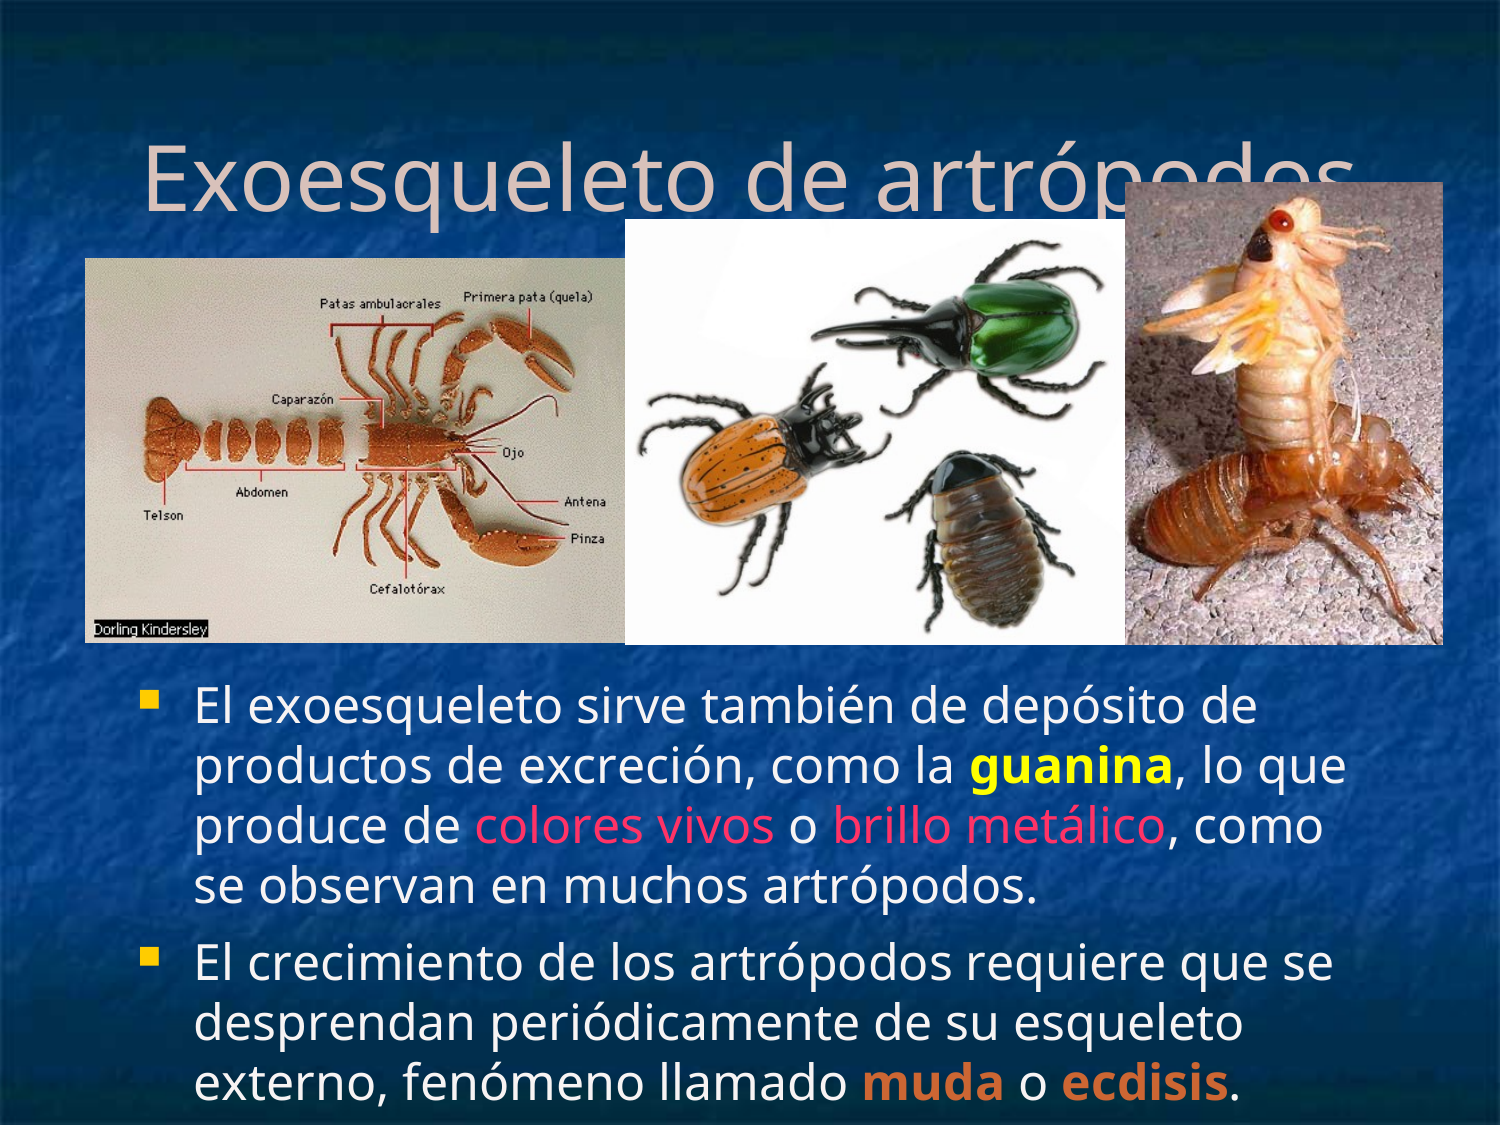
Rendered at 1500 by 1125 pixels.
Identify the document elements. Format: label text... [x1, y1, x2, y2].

title Exoesqueleto de artrópodos [75, 57, 1426, 293]
list El exoesqueleto sirve también de depósito de productos de excreción, como la guanina, lo que produce de colores vivos o brillo metálico, como se observan en muchos artrópodos. El crecimiento de los artrópodos requiere que se desprendan periódicamente de su esqueleto externo, fenómeno llamado muda o ecdisis. [122, 666, 1404, 1106]
picture [0, 0, 1500, 1125]
